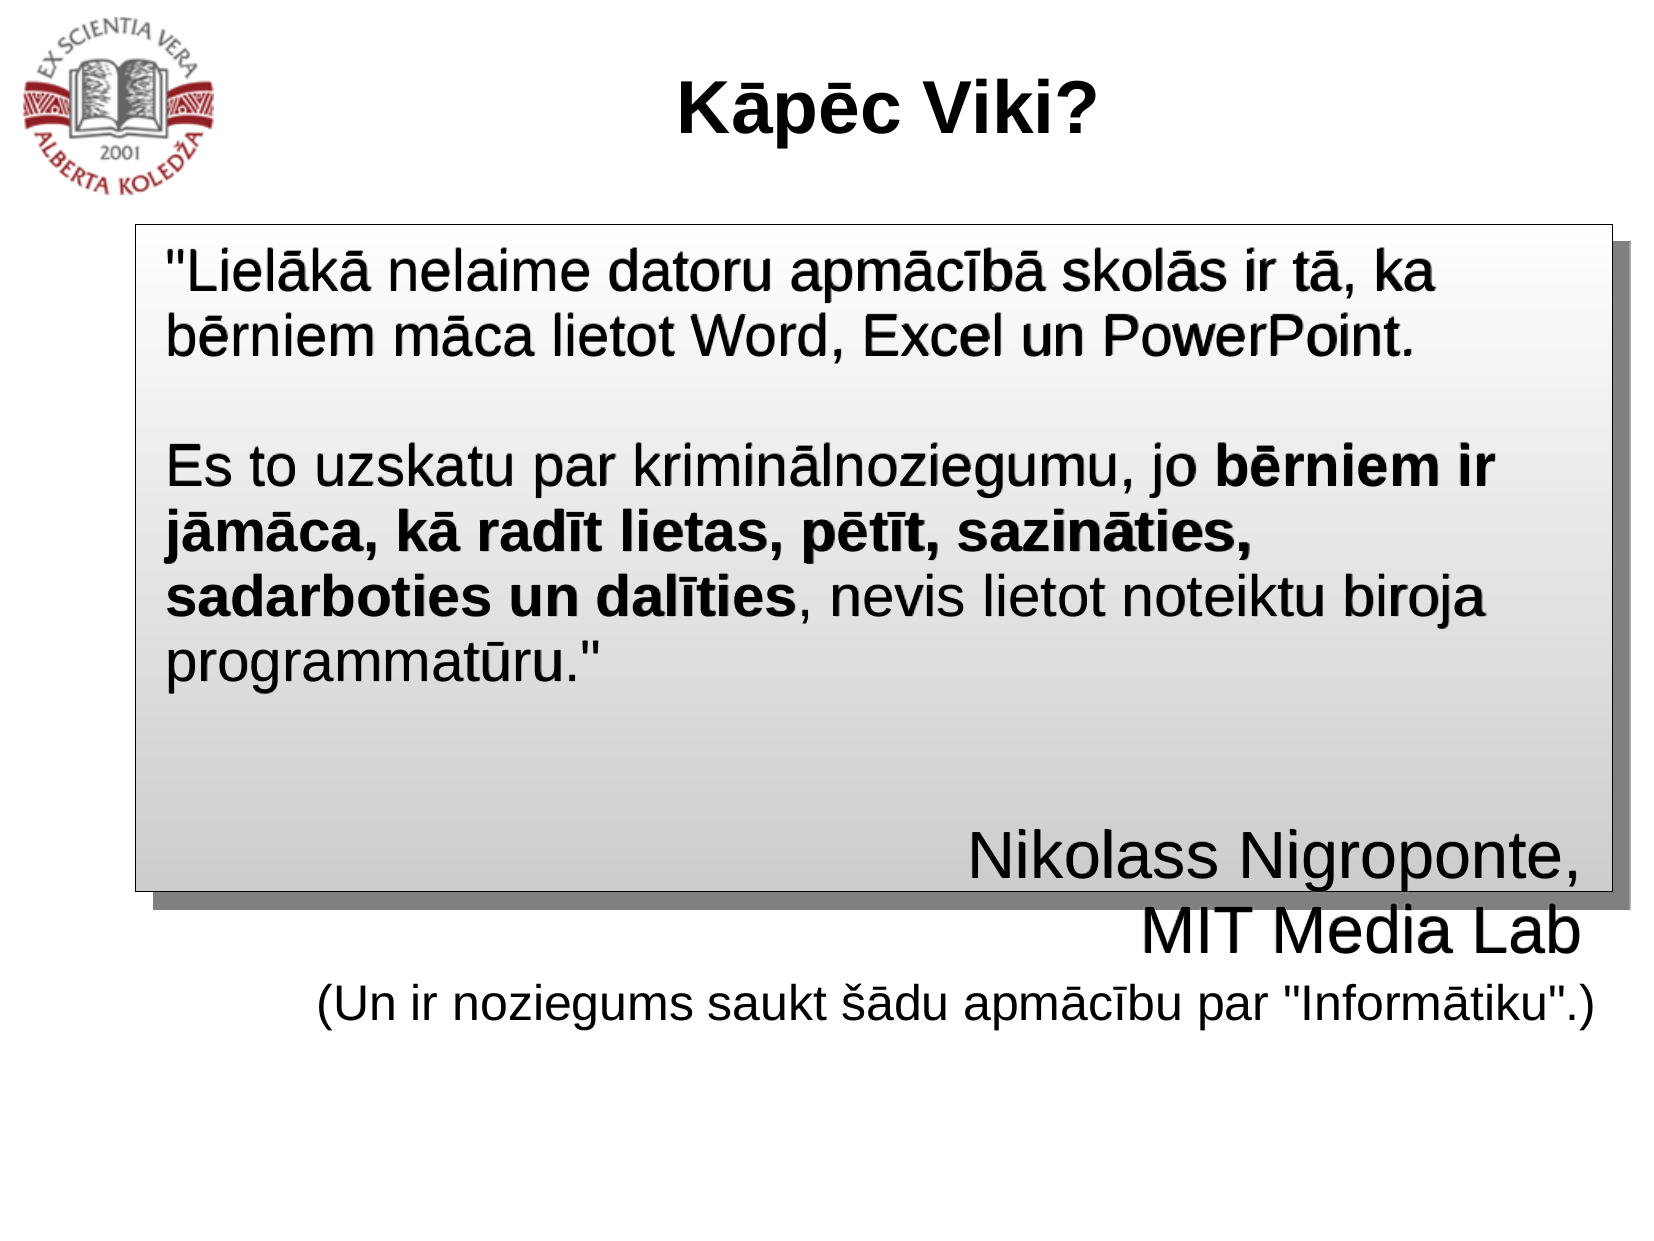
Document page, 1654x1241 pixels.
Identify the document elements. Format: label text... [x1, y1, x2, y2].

text_box [135, 224, 1613, 892]
text_box (Un ir noziegums saukt šādu apmācību par "Informātiku".) [112, 968, 1613, 1040]
picture [23, 17, 214, 195]
list "Lielākā nelaime datoru apmācībā skolās ir tā, ka bērniem māca lietot Word, Excel un PowerPoint. Es to uzskatu par kriminālnoziegumu, jo bērniem ir jāmāca, kā radīt lietas, pētīt, sazināties, sadarboties un dalīties, nevis lietot noteiktu biroja programmatūru." Nikolass Nigroponte, MIT Media Lab [94, 238, 1583, 1081]
title Kāpēc Viki? [206, 49, 1571, 166]
